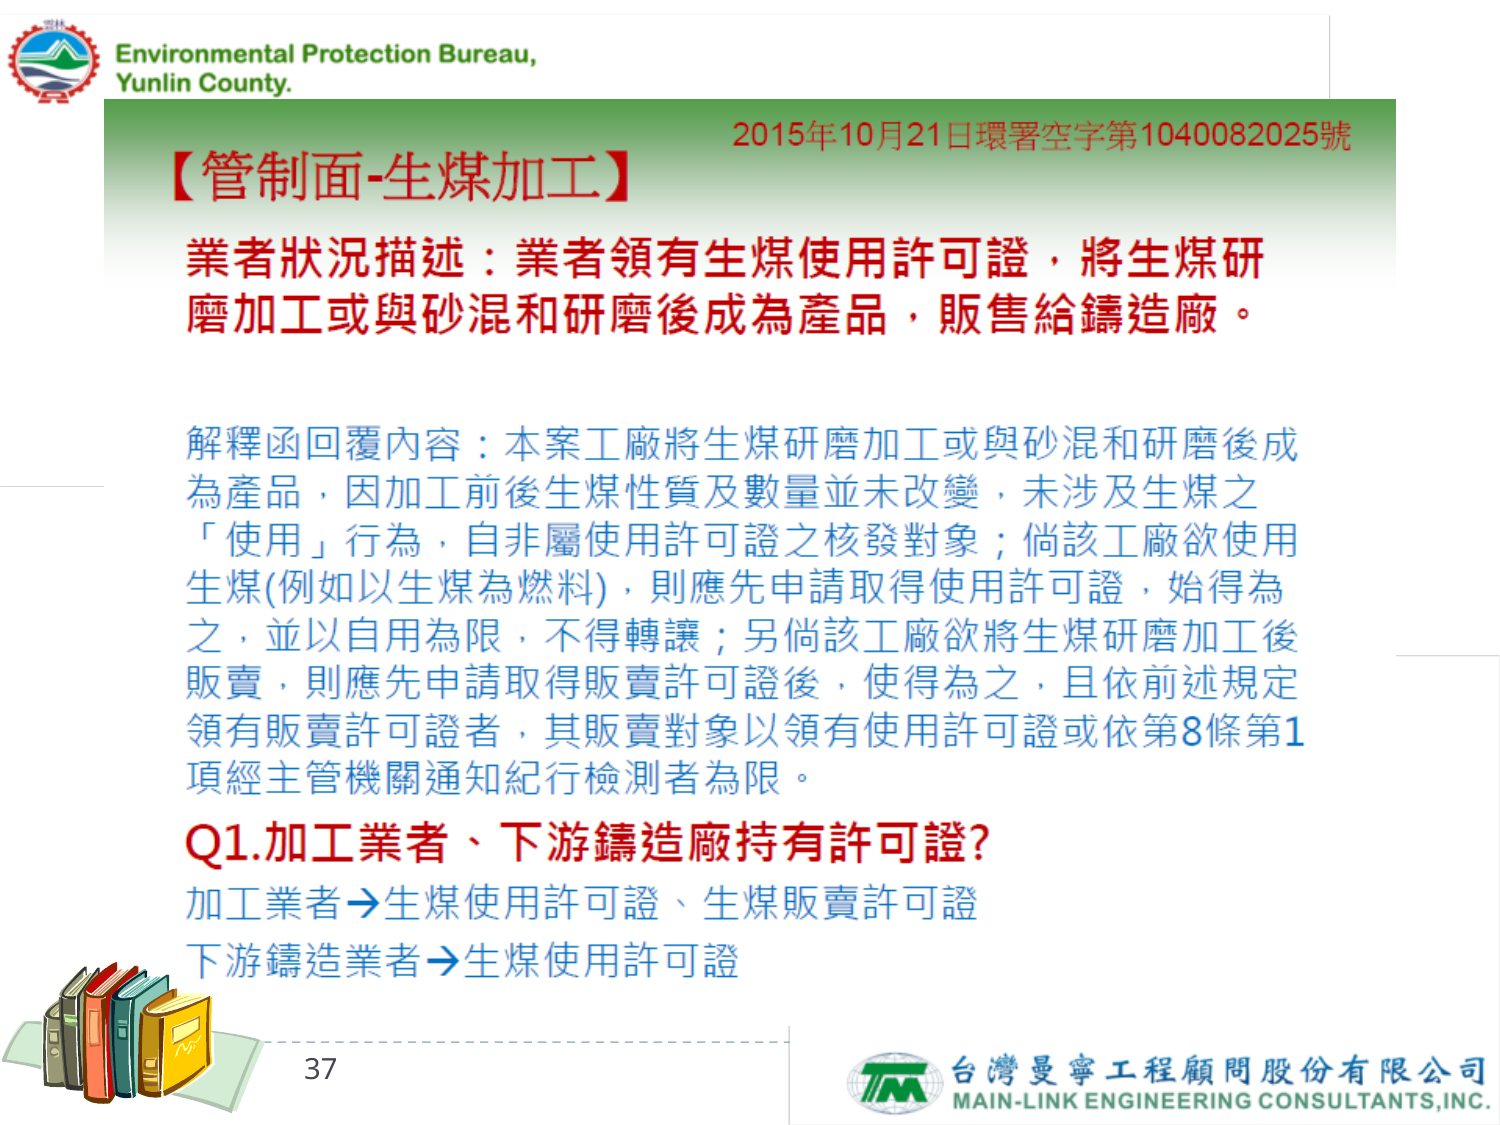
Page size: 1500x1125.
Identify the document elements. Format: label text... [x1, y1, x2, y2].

slide_number <編號> [289, 1042, 426, 1103]
picture [0, 0, 1500, 1125]
